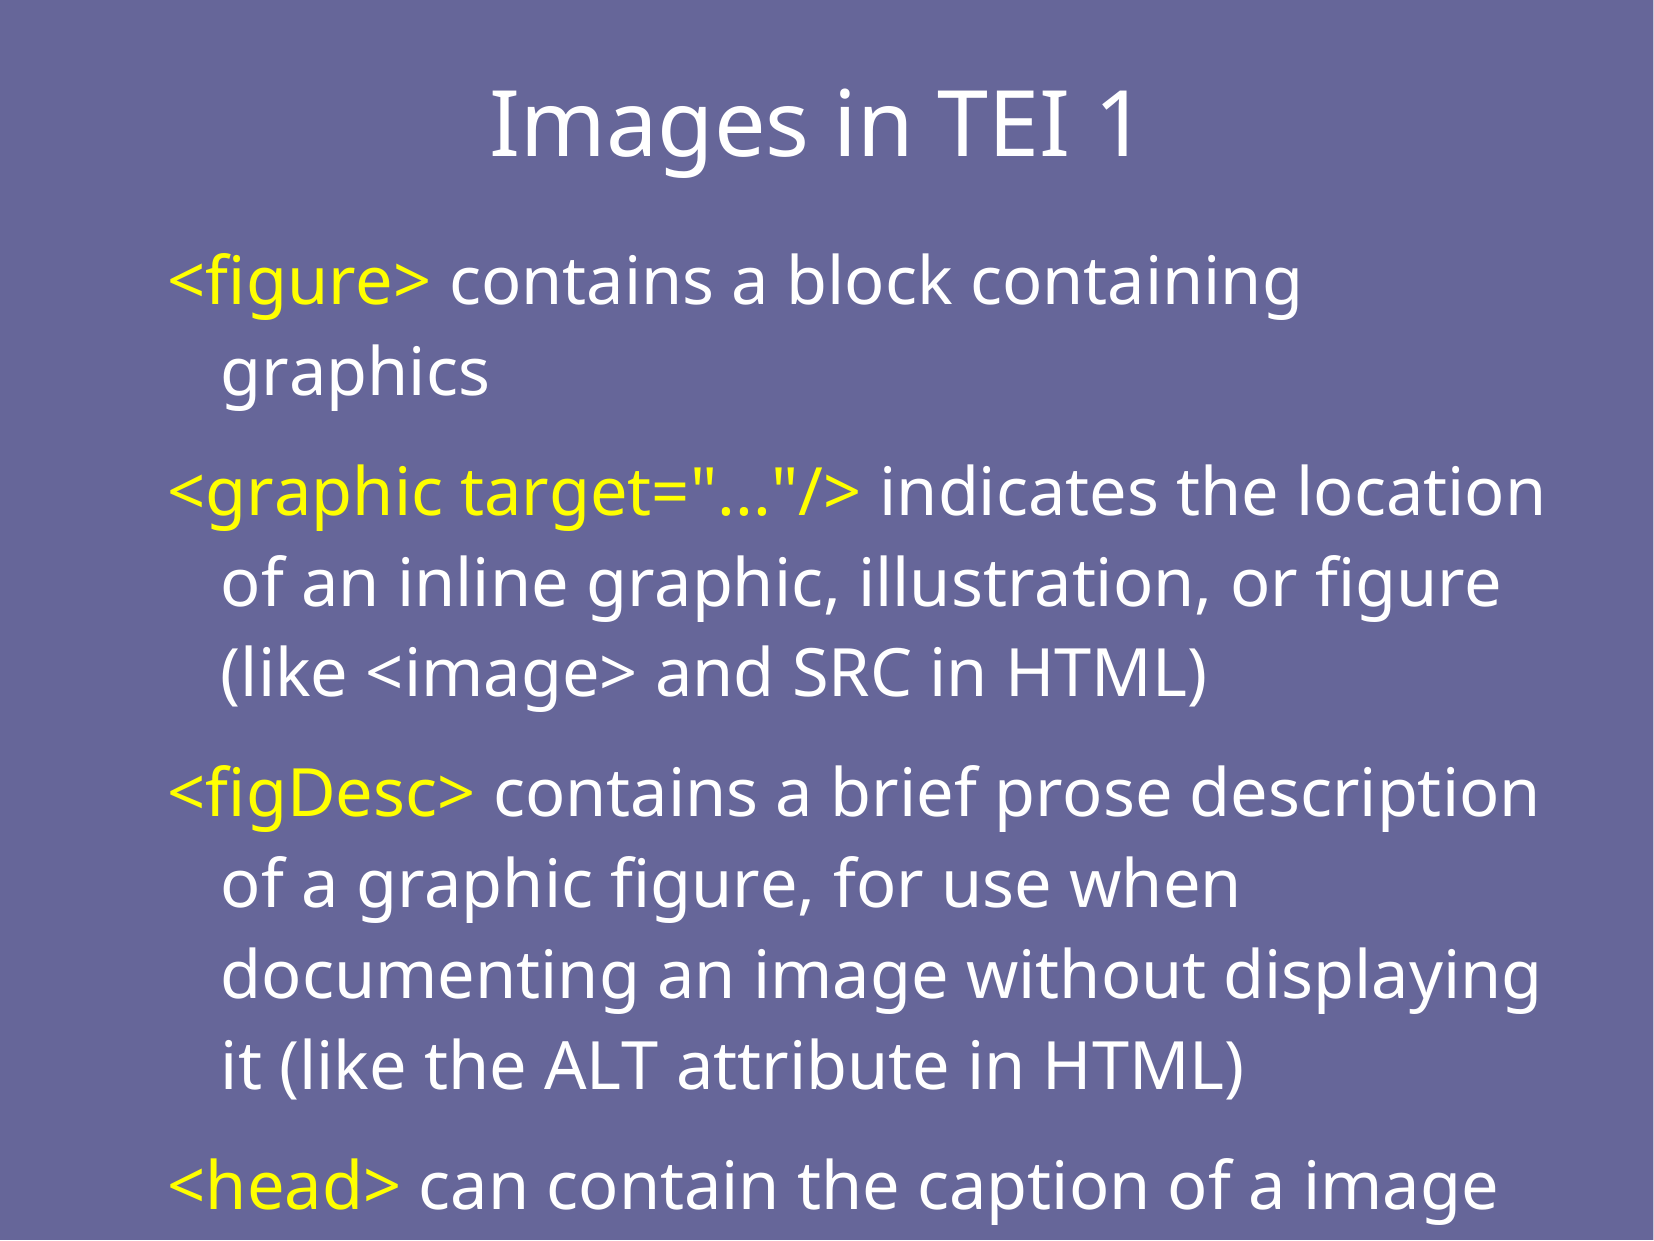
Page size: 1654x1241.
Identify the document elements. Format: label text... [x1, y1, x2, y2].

title Images in TEI 1 [112, 17, 1525, 226]
list <figure> contains a block containing graphics <graphic target="..."/> indicates the location of an inline graphic, illustration, or figure (like <image> and SRC in HTML) <figDesc> contains a brief prose description of a graphic figure, for use when documenting an image without displaying it (like the ALT attribute in HTML) <head> can contain the caption of a image [150, 232, 1563, 1126]
